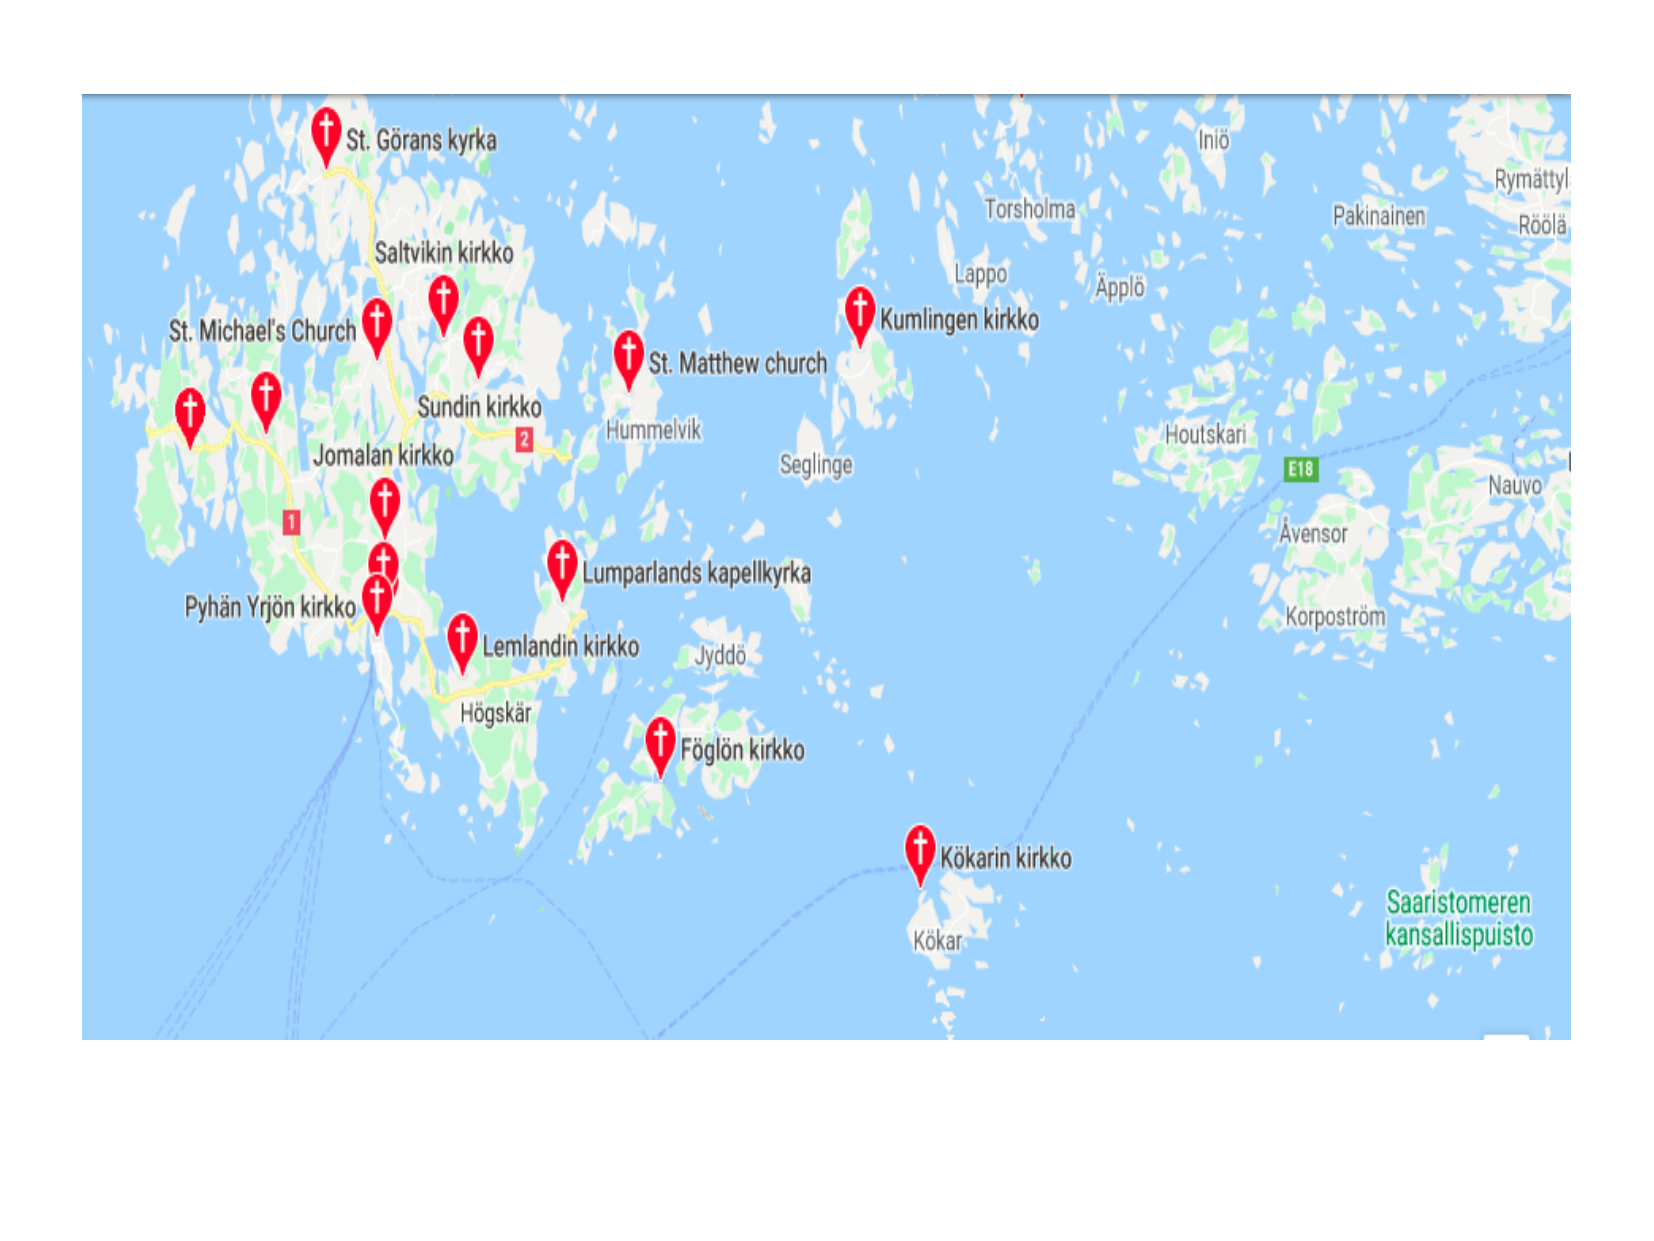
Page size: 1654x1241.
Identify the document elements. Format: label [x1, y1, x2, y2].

picture [82, 94, 1571, 1040]
